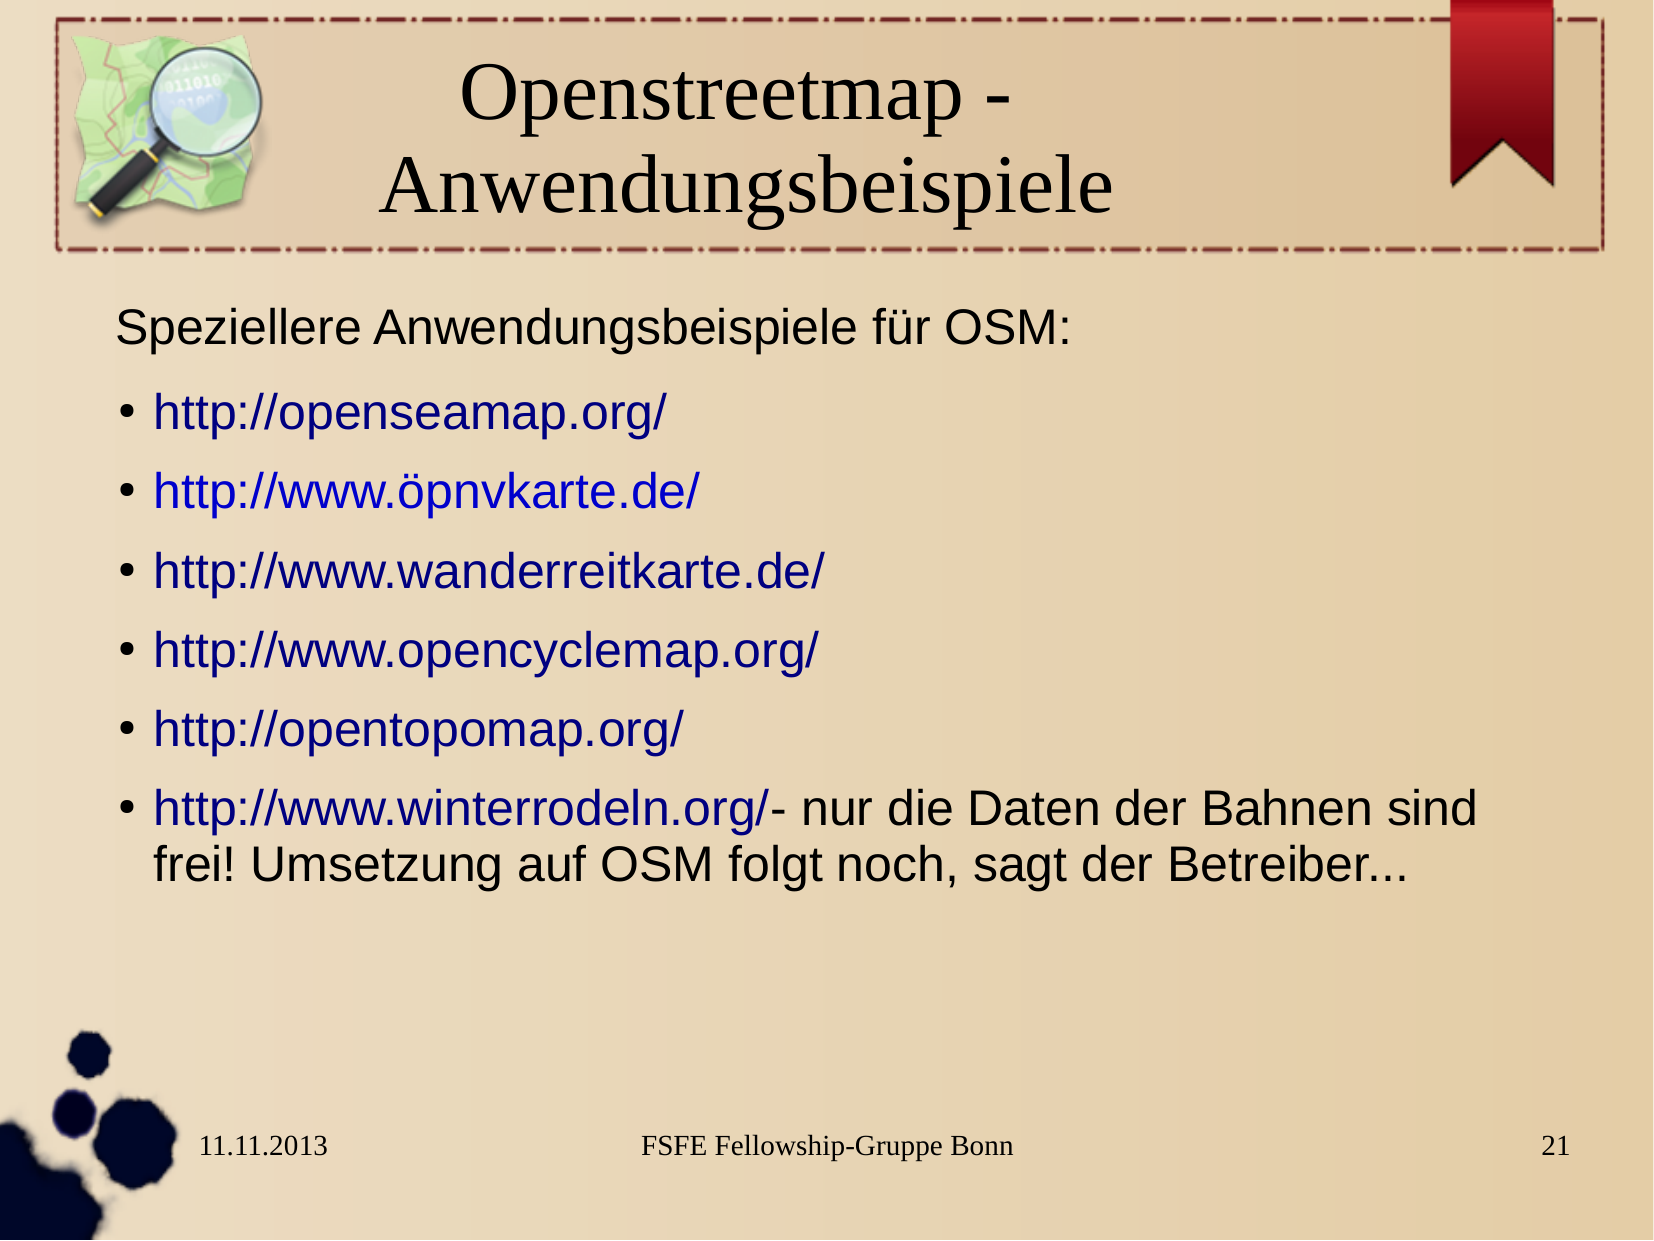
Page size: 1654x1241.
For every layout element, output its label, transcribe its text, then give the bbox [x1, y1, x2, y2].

title Openstreetmap - Anwendungsbeispiele [272, 45, 1412, 231]
list Speziellere Anwendungsbeispiele für OSM: http://openseamap.org/ http://www.öpnvkarte.de/ http://www.wanderreitkarte.de/ http://www.opencyclemap.org/ http://opentopomap.org/ http://www.winterrodeln.org/- nur die Daten der Bahnen sind frei! Umsetzung auf OSM folgt noch, sagt der Betreiber... [82, 299, 1571, 1019]
picture [0, 0, 1654, 1240]
